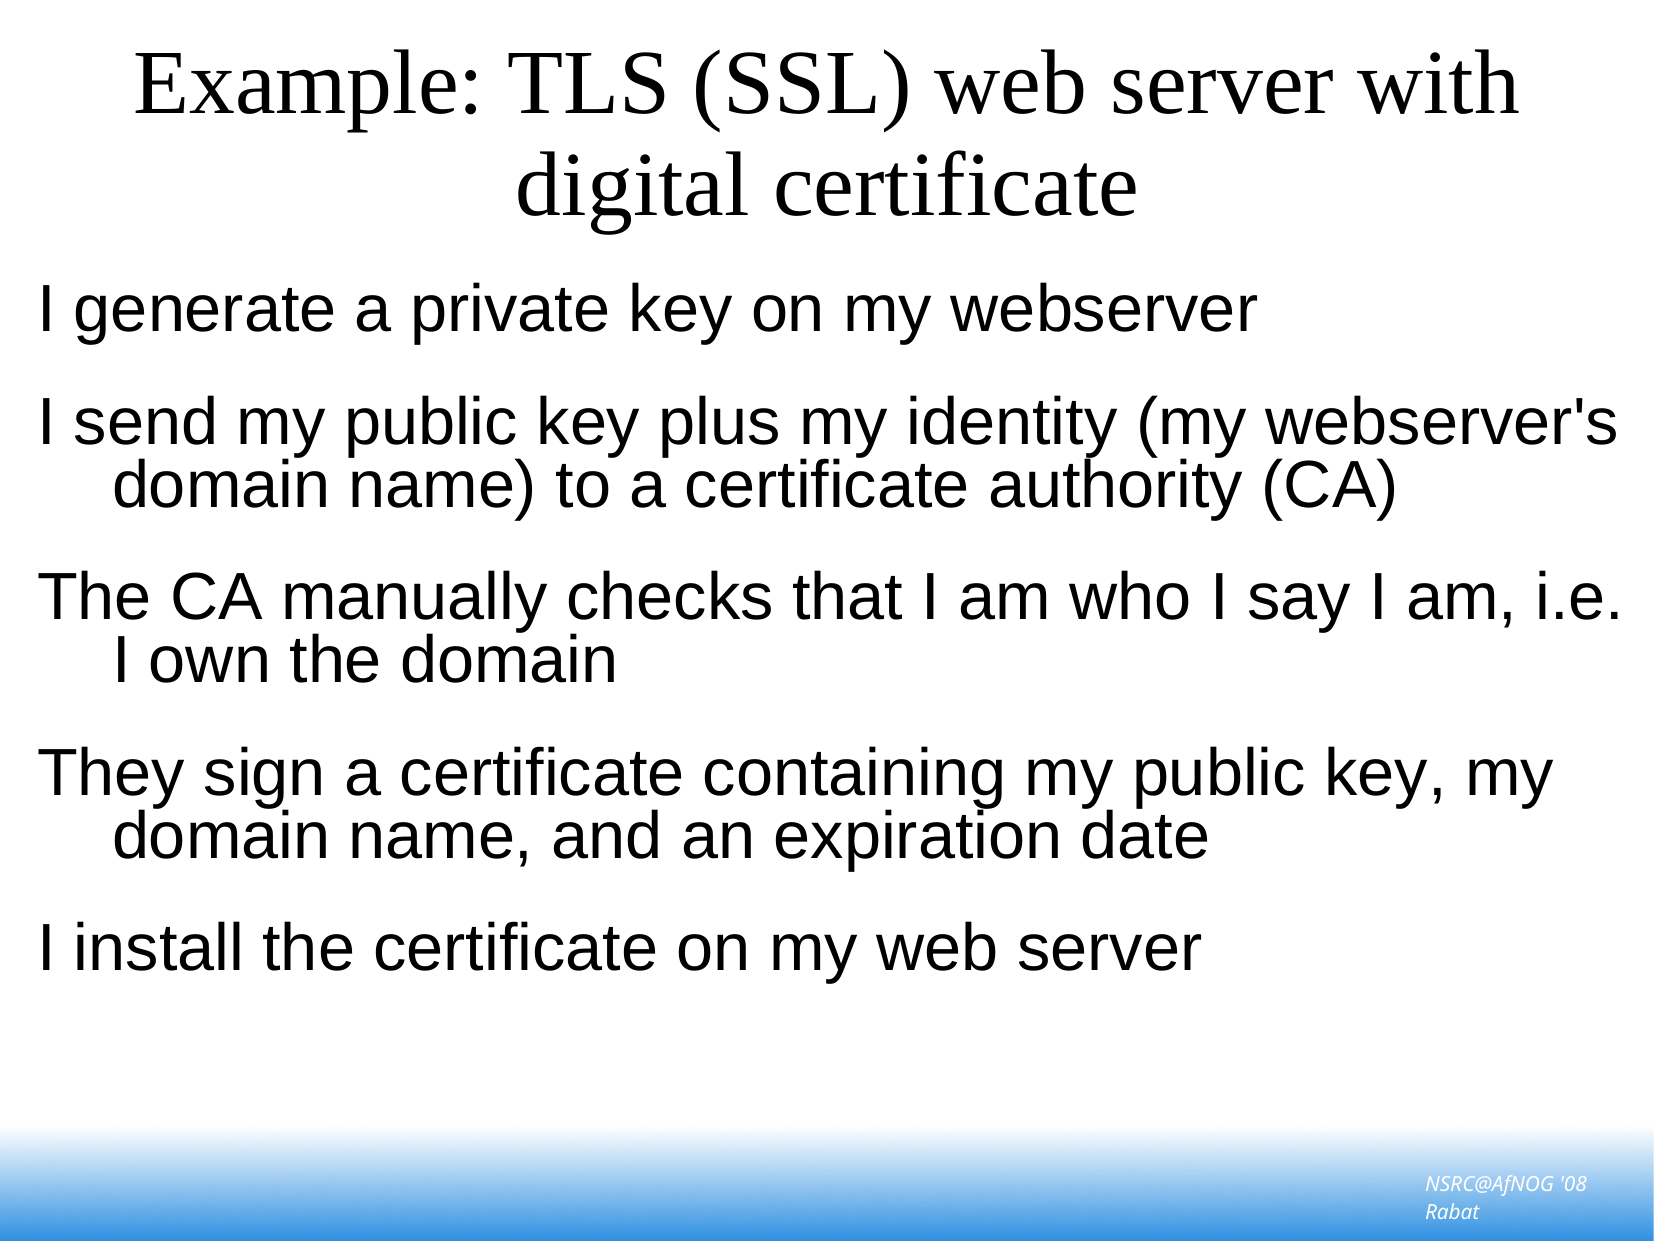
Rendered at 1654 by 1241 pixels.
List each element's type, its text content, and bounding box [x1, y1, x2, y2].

title Example: TLS (SSL) web server with digital certificate [41, 32, 1616, 264]
list I generate a private key on my webserver I send my public key plus my identity (my webserver's domain name) to a certificate authority (CA) The CA manually checks that I am who I say I am, i.e. I own the domain They sign a certificate containing my public key, my domain name, and an expiration date I install the certificate on my web server [37, 281, 1645, 1203]
picture [0, 1124, 1654, 1241]
